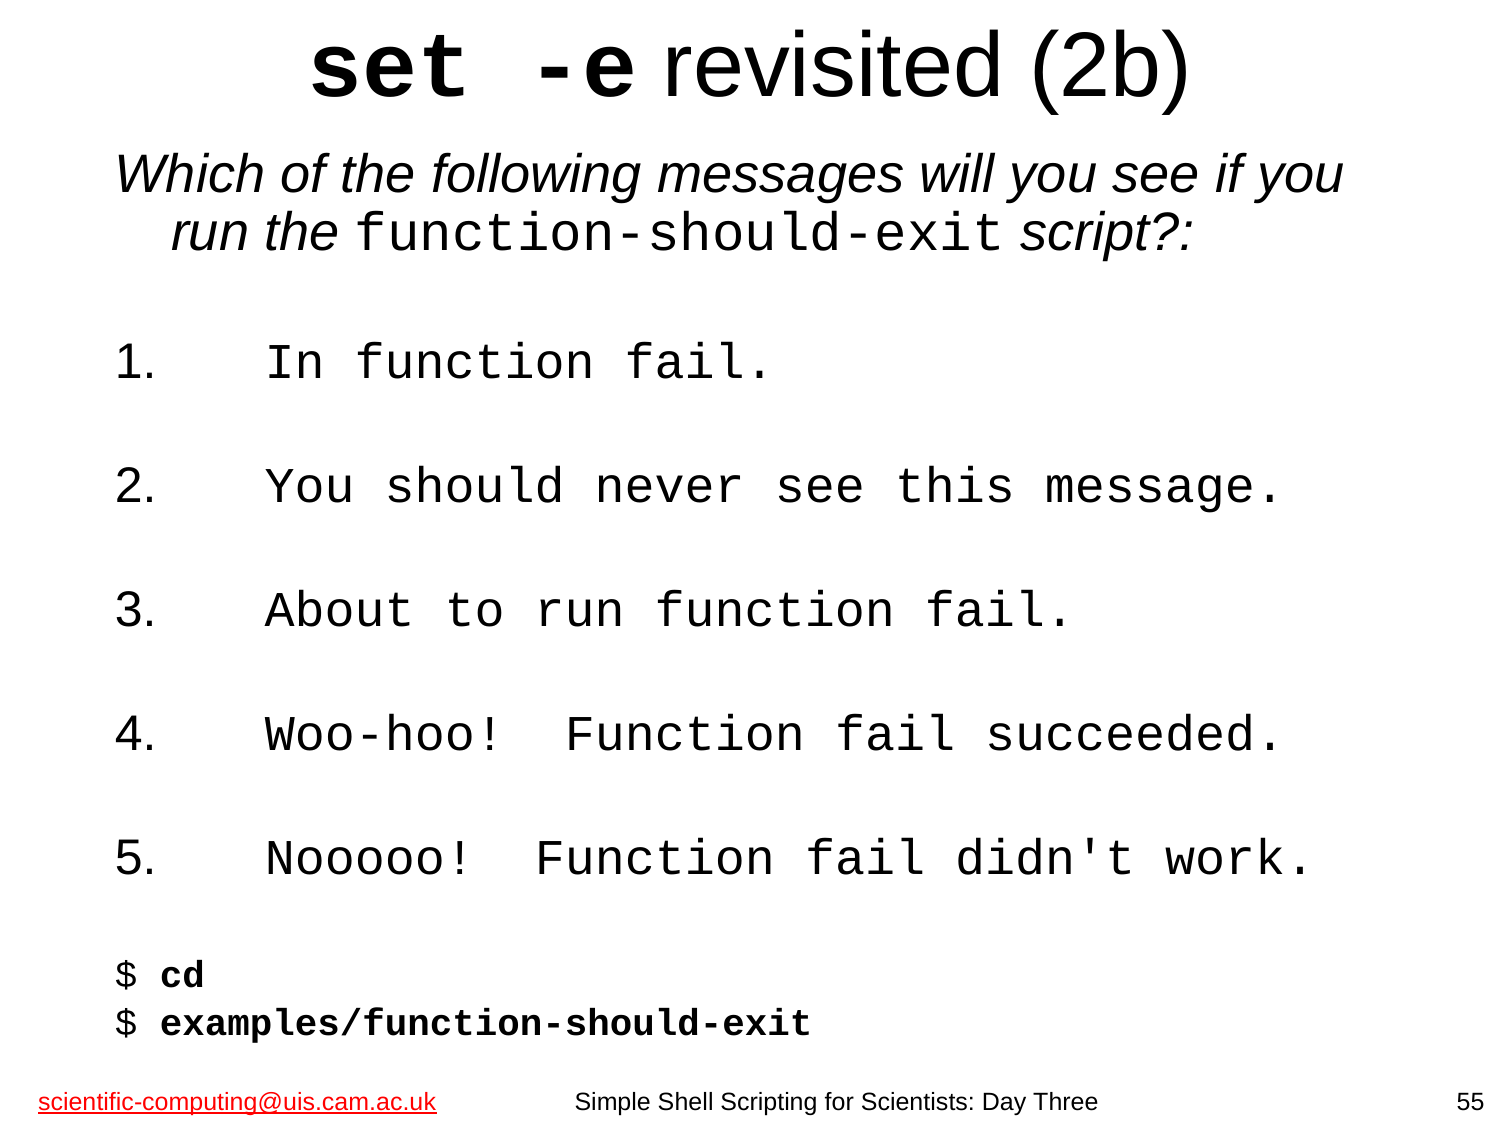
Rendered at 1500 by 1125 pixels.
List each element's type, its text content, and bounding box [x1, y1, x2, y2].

title set -e revisited (2b) [112, 5, 1388, 132]
list Which of the following messages will you see if you run the function-should-exit script?: 1. In function fail. 2. You should never see this message. 3. About to run function fail. 4. Woo-hoo! Function fail succeeded. 5. Nooooo! Function fail didn't work. $ cd $ examples/function-should-exit [99, 141, 1401, 1058]
